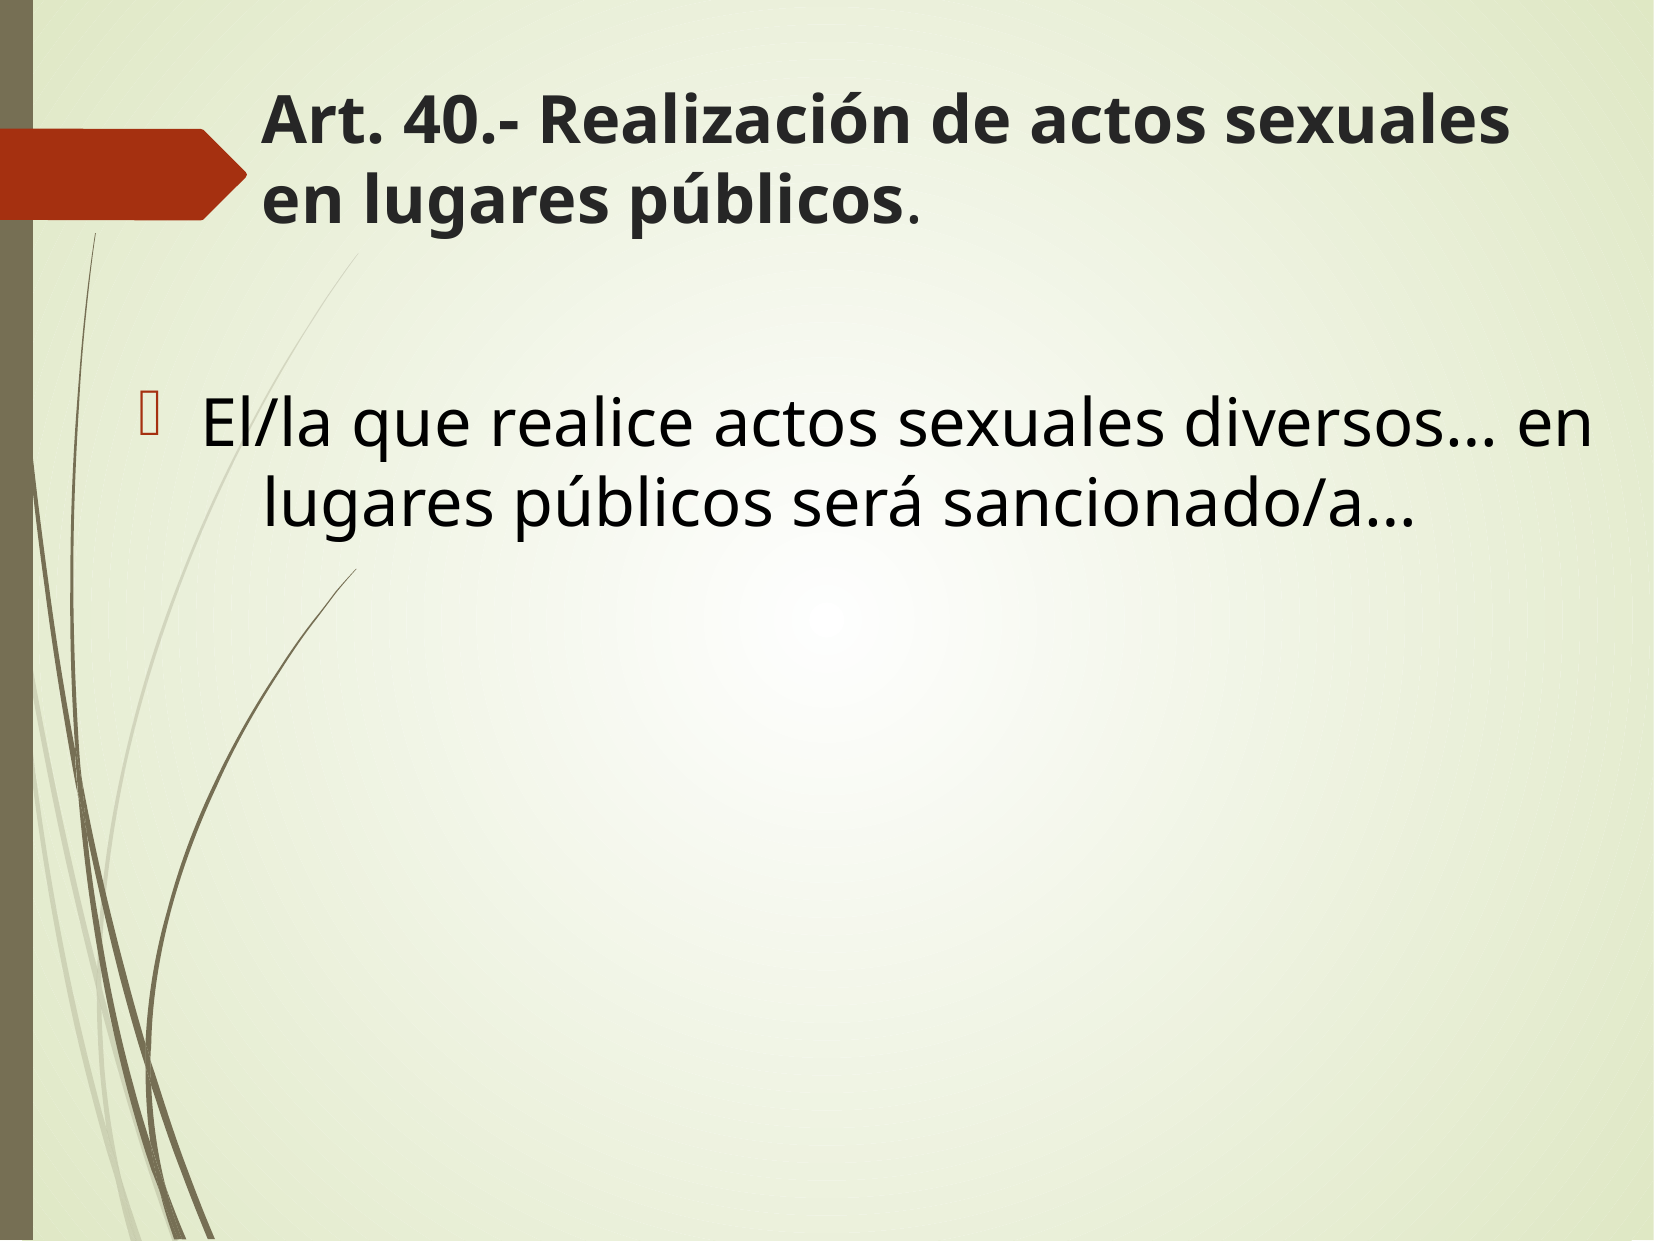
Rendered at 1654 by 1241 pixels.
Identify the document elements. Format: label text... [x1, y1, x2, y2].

list El/la que realice actos sexuales diversos… en lugares públicos será sancionado/a… [123, 371, 1612, 549]
title Art. 40.- Realización de actos sexuales en lugares públicos. [246, 69, 1583, 277]
